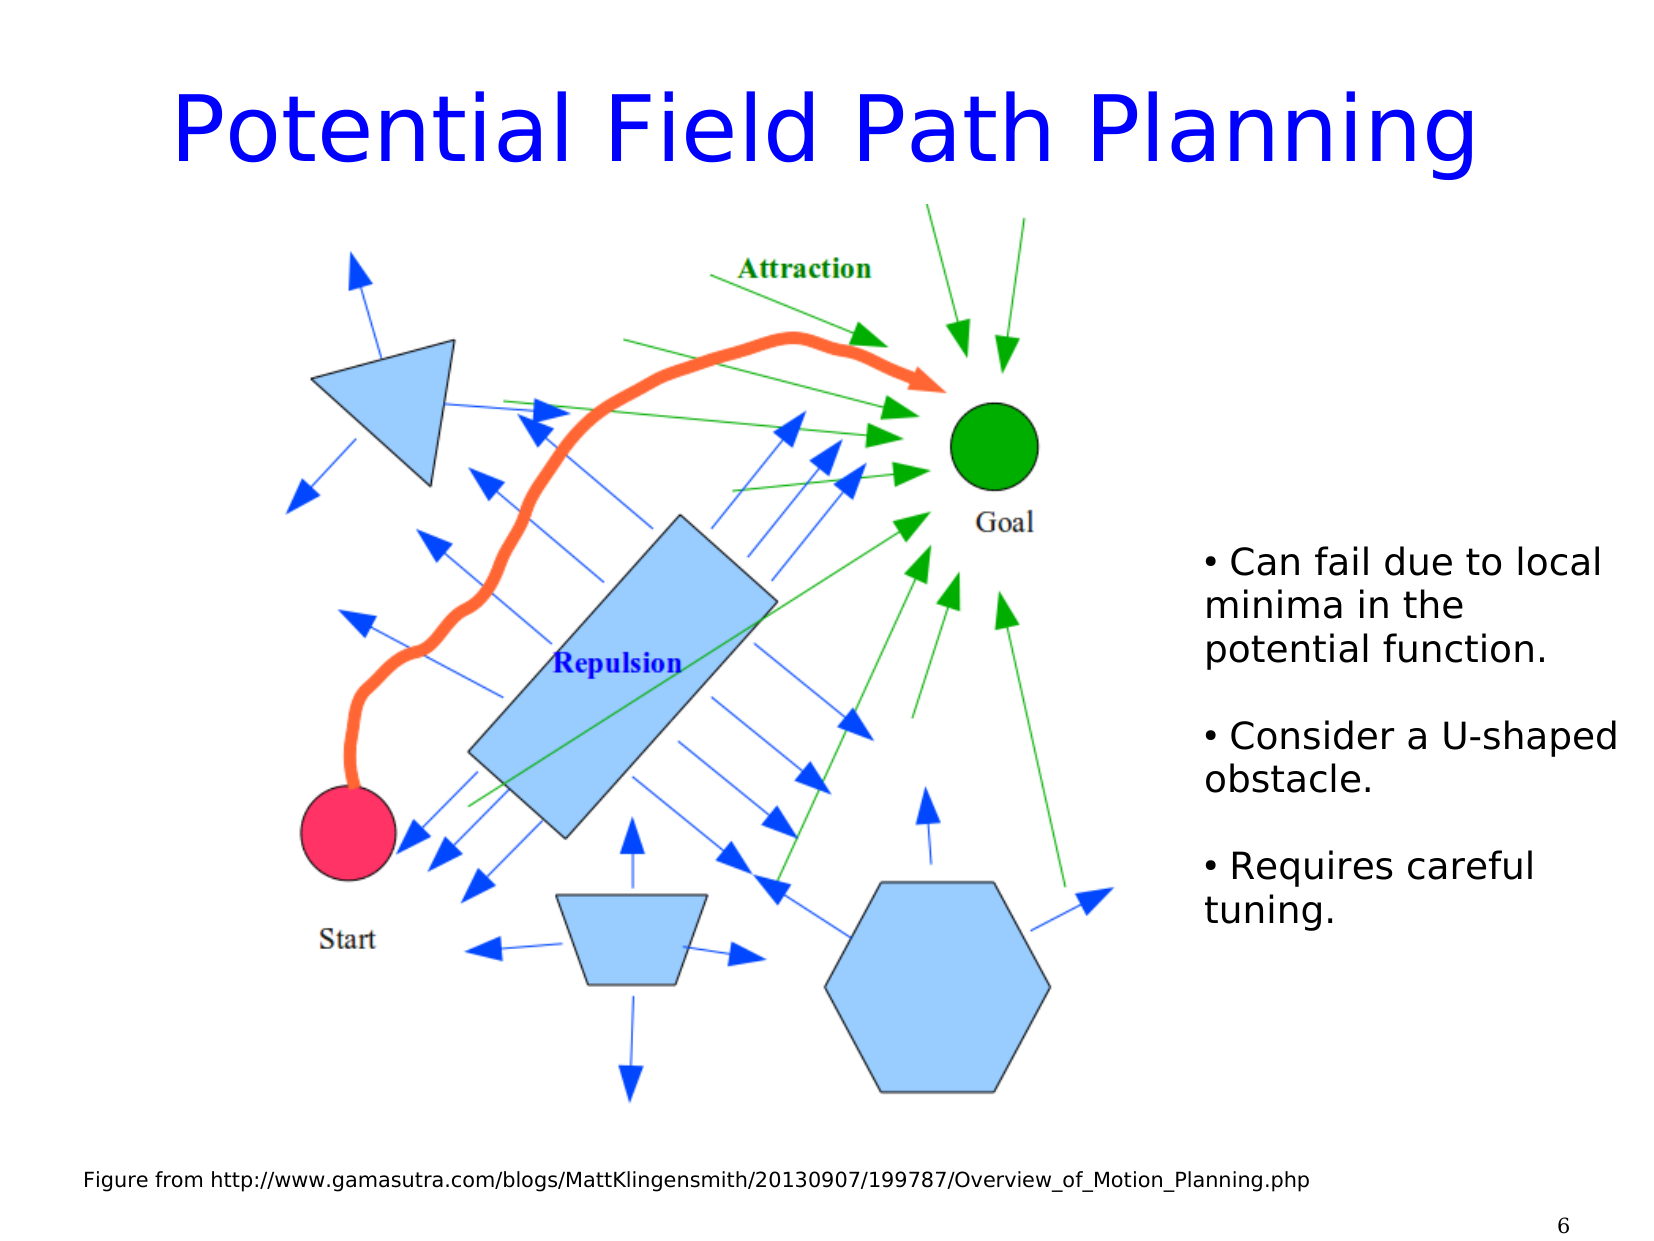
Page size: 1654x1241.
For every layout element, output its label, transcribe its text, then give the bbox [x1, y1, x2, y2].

text_box Can fail due to local minima in the potential function. Consider a U-shaped obstacle. Requires careful tuning. [1189, 533, 1641, 944]
picture [191, 204, 1233, 1140]
title Potential Field Path Planning [82, 25, 1571, 233]
text_box Figure from http://www.gamasutra.com/blogs/MattKlingensmith/20130907/199787/Overview_of_Motion_Planning.php [68, 1161, 1384, 1219]
